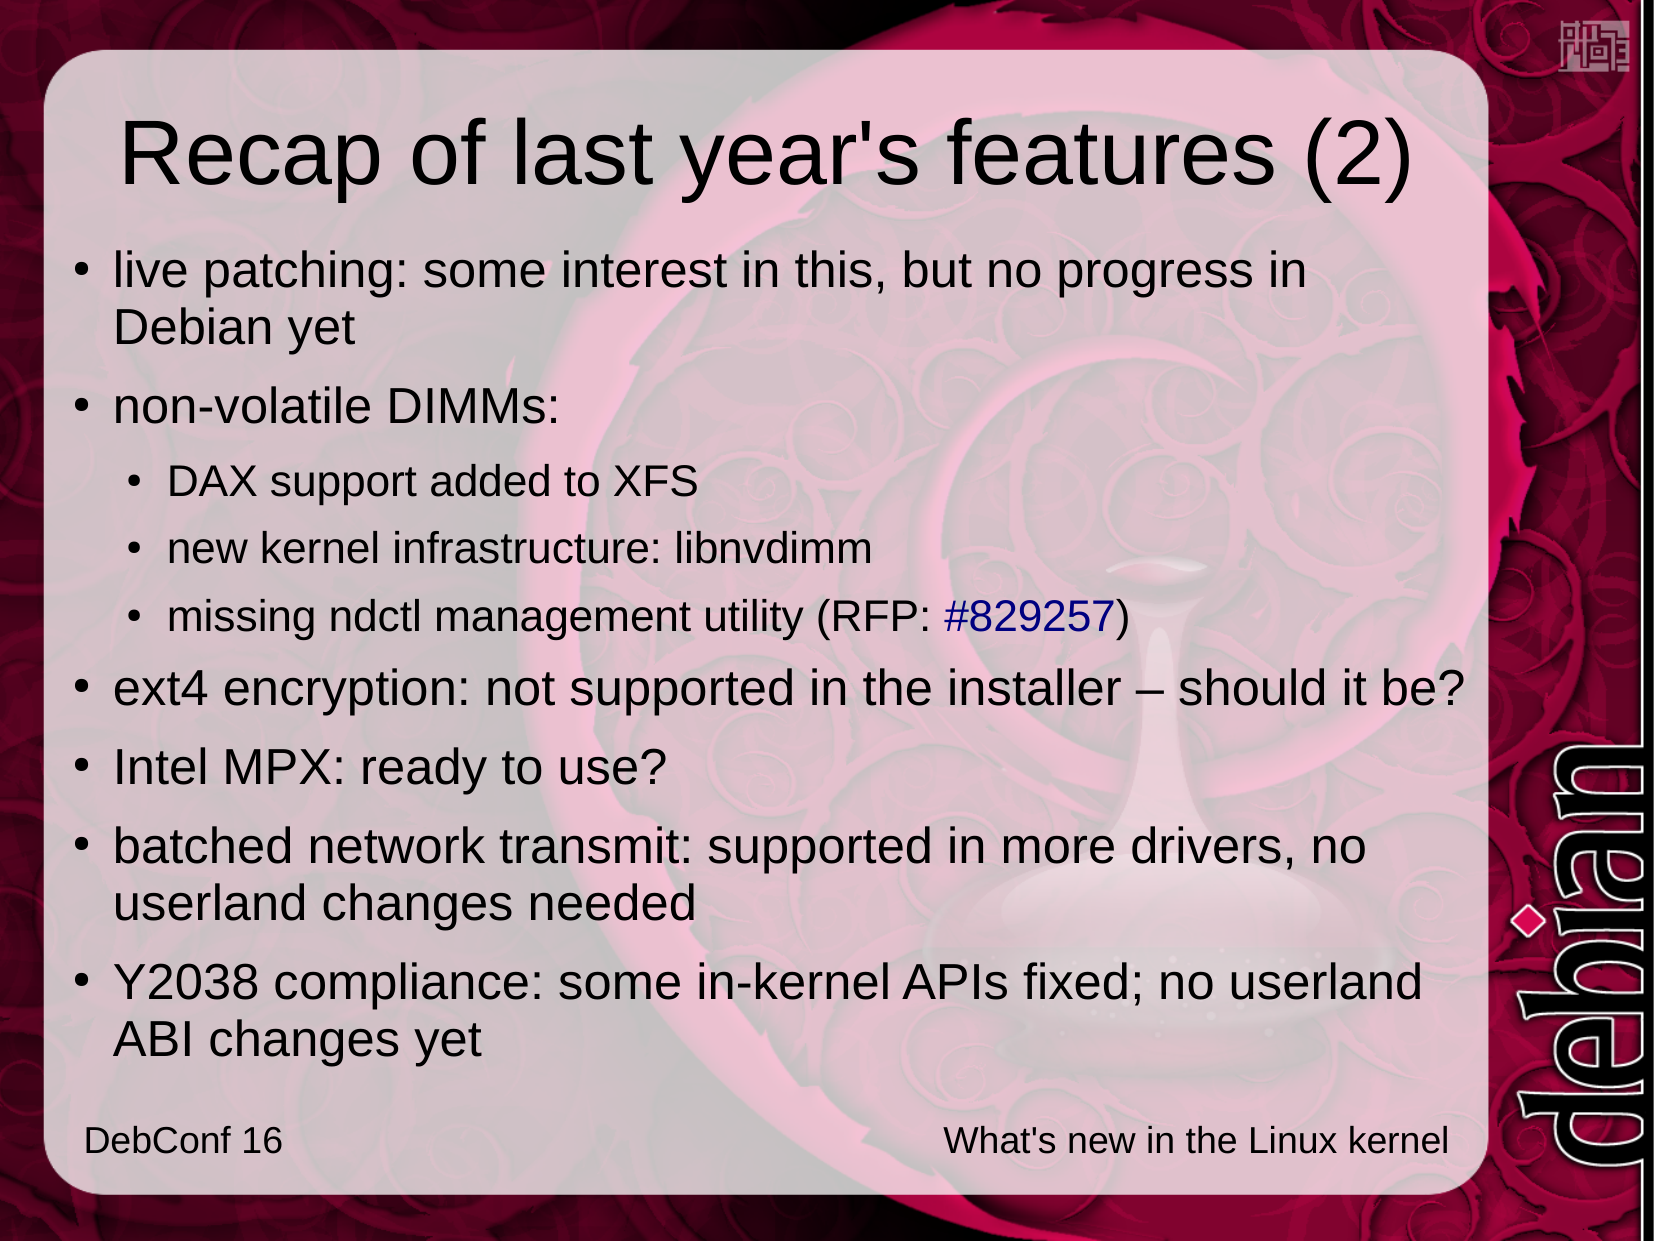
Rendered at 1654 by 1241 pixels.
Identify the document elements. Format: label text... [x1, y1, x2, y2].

picture [0, 0, 1654, 1241]
title Recap of last year's features (2) [59, 49, 1477, 241]
list live patching: some interest in this, but no progress in Debian yet non-volatile DIMMs: DAX support added to XFS new kernel infrastructure: libnvdimm missing ndctl management utility (RFP: #829257) ext4 encryption: not supported in the installer – should it be? Intel MPX: ready to use? batched network transmit: supported in more drivers, no userland changes needed Y2038 compliance: some in-kernel APIs fixed; no userland ABI changes yet [59, 241, 1477, 1109]
